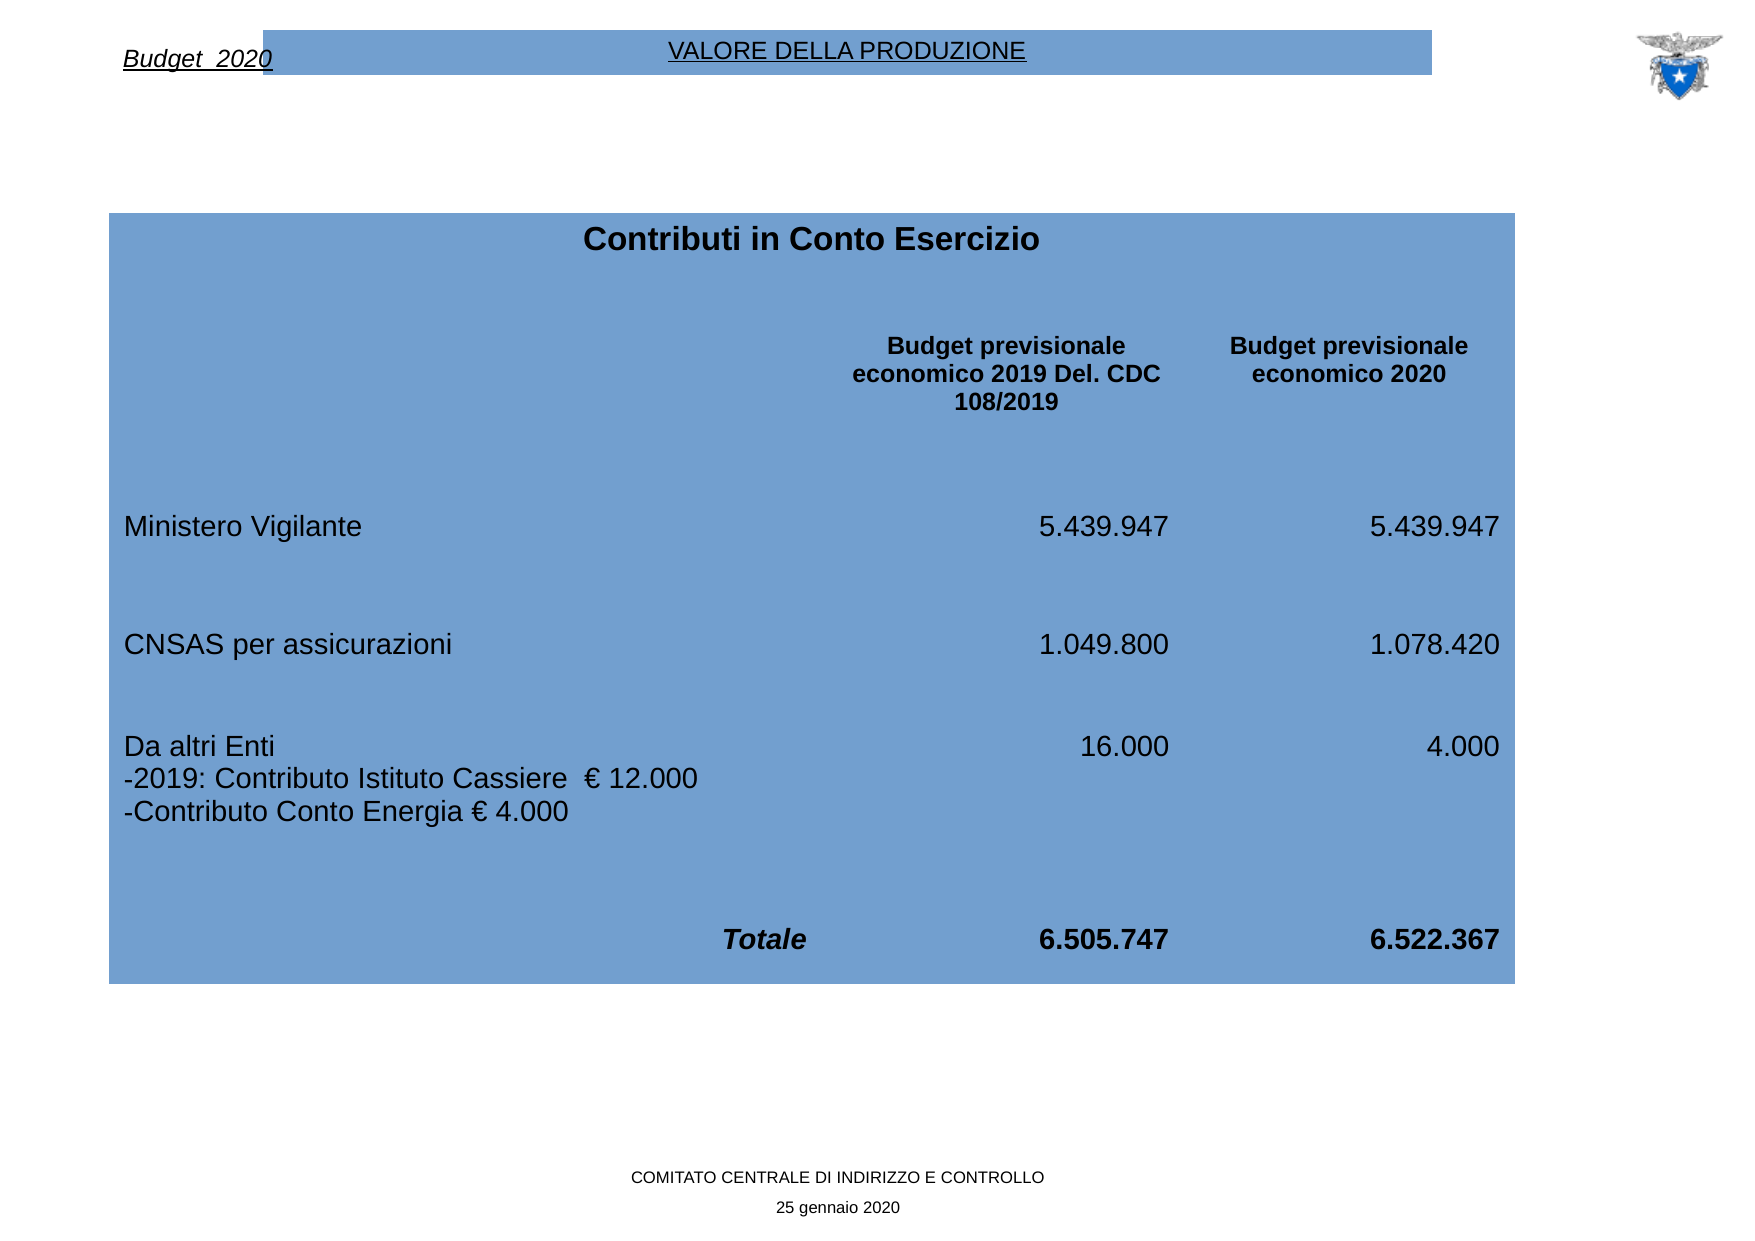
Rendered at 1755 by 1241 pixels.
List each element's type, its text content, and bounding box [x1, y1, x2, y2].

table_cell [109, 324, 830, 502]
table_cell 16.000 [830, 722, 1184, 916]
table_cell Budget previsionale economico 2019 Del. CDC 108/2019 [830, 324, 1184, 502]
table_cell Totale [109, 916, 830, 984]
table_cell 1.078.420 [1184, 620, 1515, 722]
picture [1633, 29, 1728, 108]
table_header Contributi in Conto Esercizio [109, 213, 1515, 324]
table_cell Ministero Vigilante [109, 502, 830, 620]
table_cell 5.439.947 [1184, 502, 1515, 620]
table_header VALORE DELLA PRODUZIONE [263, 30, 1432, 75]
table_cell CNSAS per assicurazioni [109, 620, 830, 722]
table_cell 6.522.367 [1184, 916, 1515, 984]
table_cell 1.049.800 [830, 620, 1184, 722]
table_cell 6.505.747 [830, 916, 1184, 984]
table_cell 5.439.947 [830, 502, 1184, 620]
text_box COMITATO CENTRALE DI INDIRIZZO E CONTROLLO 25 gennaio 2020 [345, 1159, 1331, 1225]
table_cell Budget previsionale economico 2020 [1184, 324, 1515, 502]
table_cell Da altri Enti 2019: Contributo Istituto Cassiere € 12.000 Contributo Conto Energia € 4.000 [109, 722, 830, 916]
picture [533, 984, 1221, 988]
table_cell 4.000 [1184, 722, 1515, 916]
text_box Budget 2020 [50, 35, 346, 82]
